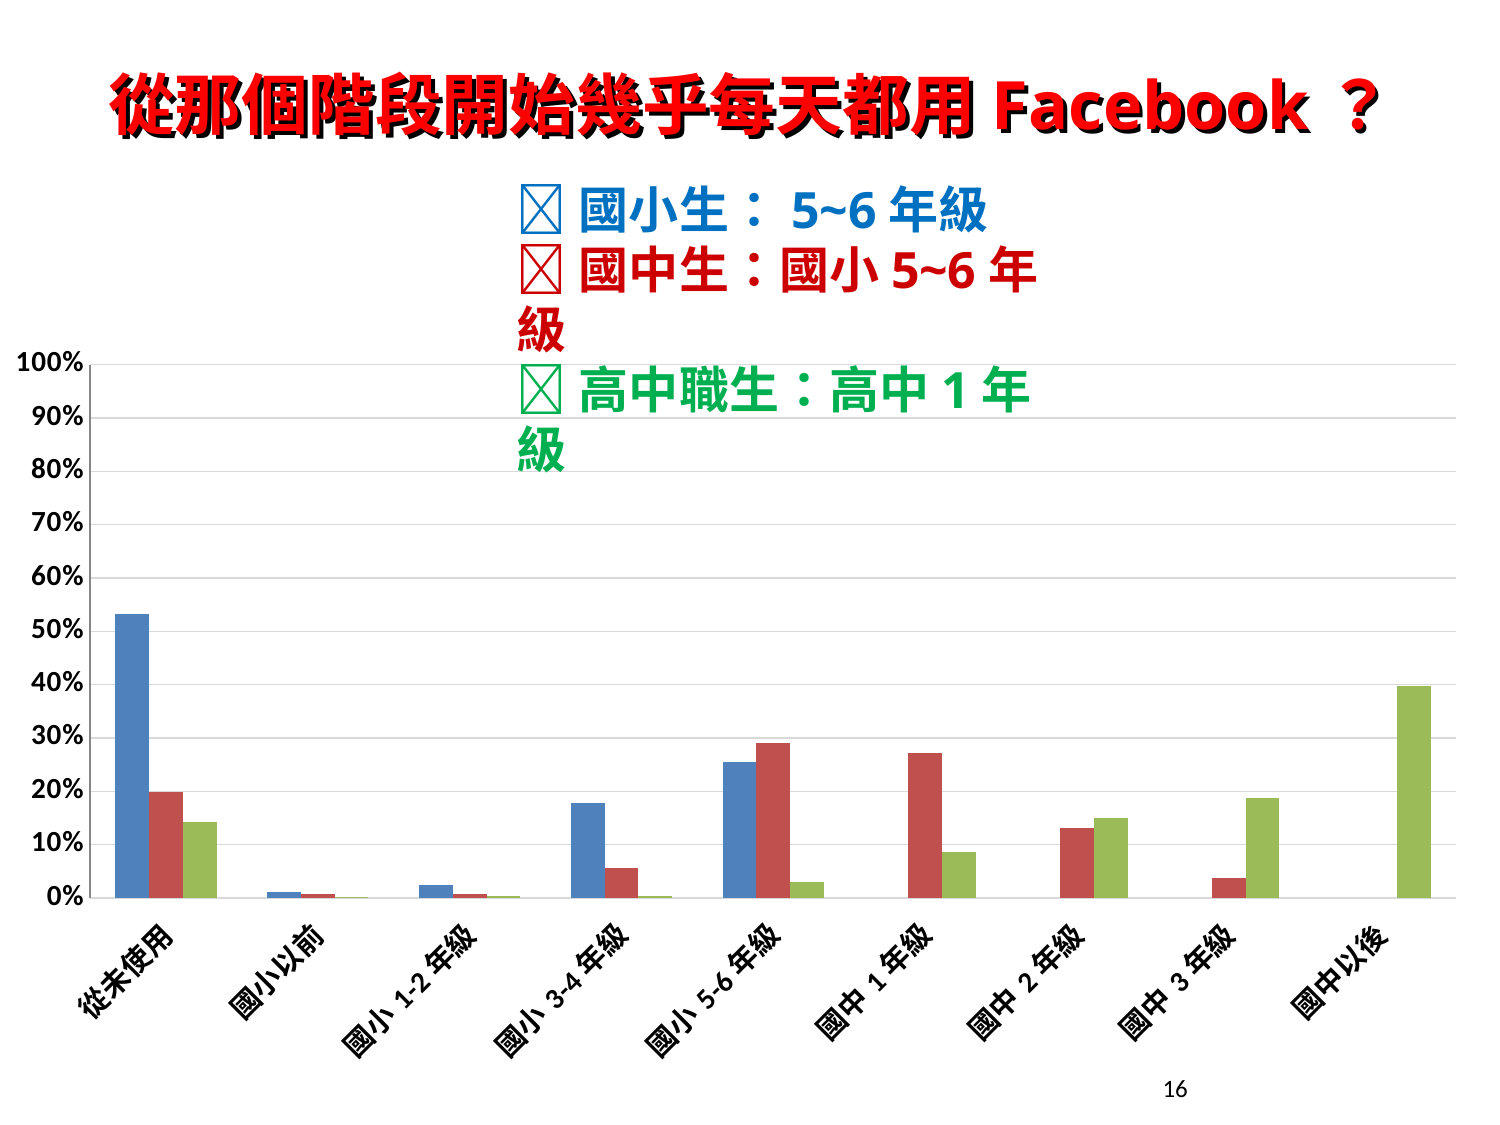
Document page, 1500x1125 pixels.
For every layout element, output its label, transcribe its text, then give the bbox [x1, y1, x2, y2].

chart [907, 380, 918, 391]
chart [889, 380, 901, 391]
chart [527, 368, 555, 386]
text_box 國小生：5~6年級 國中生：國小5~6年級 高中職生：高中1年級 [501, 170, 1069, 368]
chart [0, 349, 1480, 1125]
chart [526, 392, 556, 411]
text_box 16 [1147, 1065, 1498, 1125]
chart [743, 368, 751, 375]
chart [638, 380, 650, 391]
chart [524, 370, 539, 408]
title 從那個階段開始幾乎每天都用Facebook？ [20, 8, 1480, 197]
chart [543, 369, 559, 409]
chart [997, 388, 1006, 396]
chart [656, 380, 667, 391]
chart [707, 368, 714, 380]
